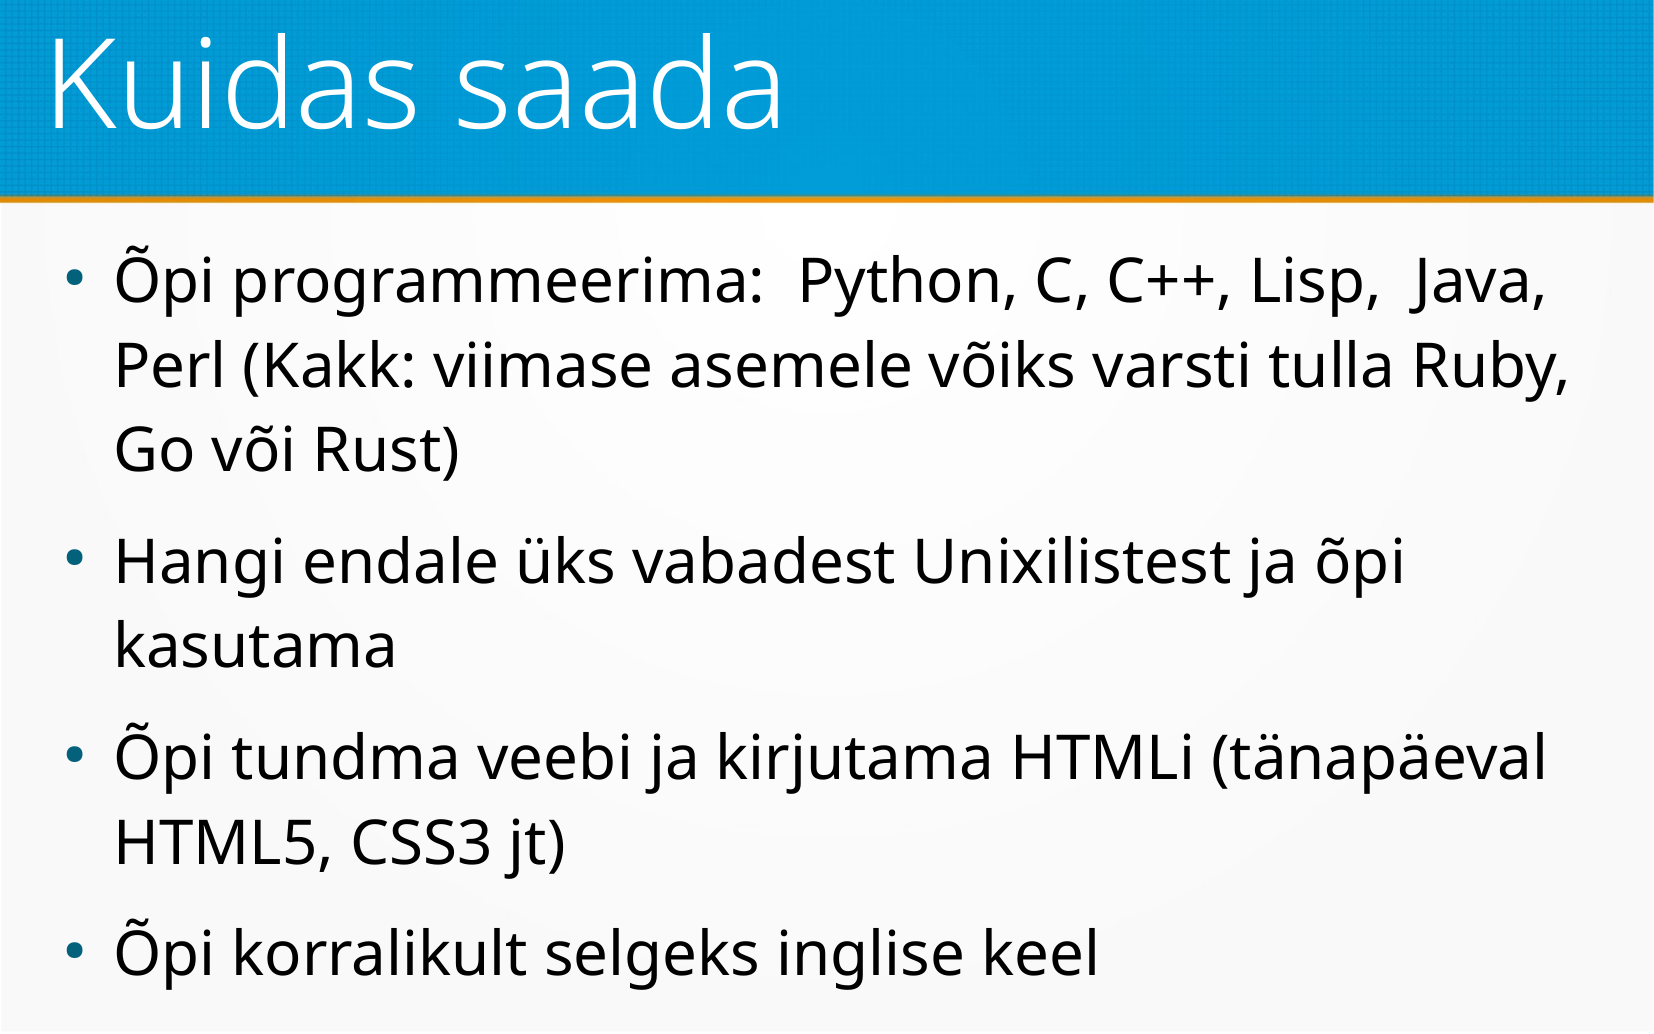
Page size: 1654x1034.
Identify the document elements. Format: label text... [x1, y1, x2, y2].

title Kuidas saada [43, 0, 1619, 166]
picture [0, 195, 1654, 1034]
list Õpi programmeerima: Python, C, C++, Lisp, Java, Perl (Kakk: viimase asemele võiks varsti tulla Ruby, Go või Rust) Hangi endale üks vabadest Unixilistest ja õpi kasutama Õpi tundma veebi ja kirjutama HTMLi (tänapäeval HTML5, CSS3 jt) Õpi korralikult selgeks inglise keel [47, 236, 1607, 1002]
